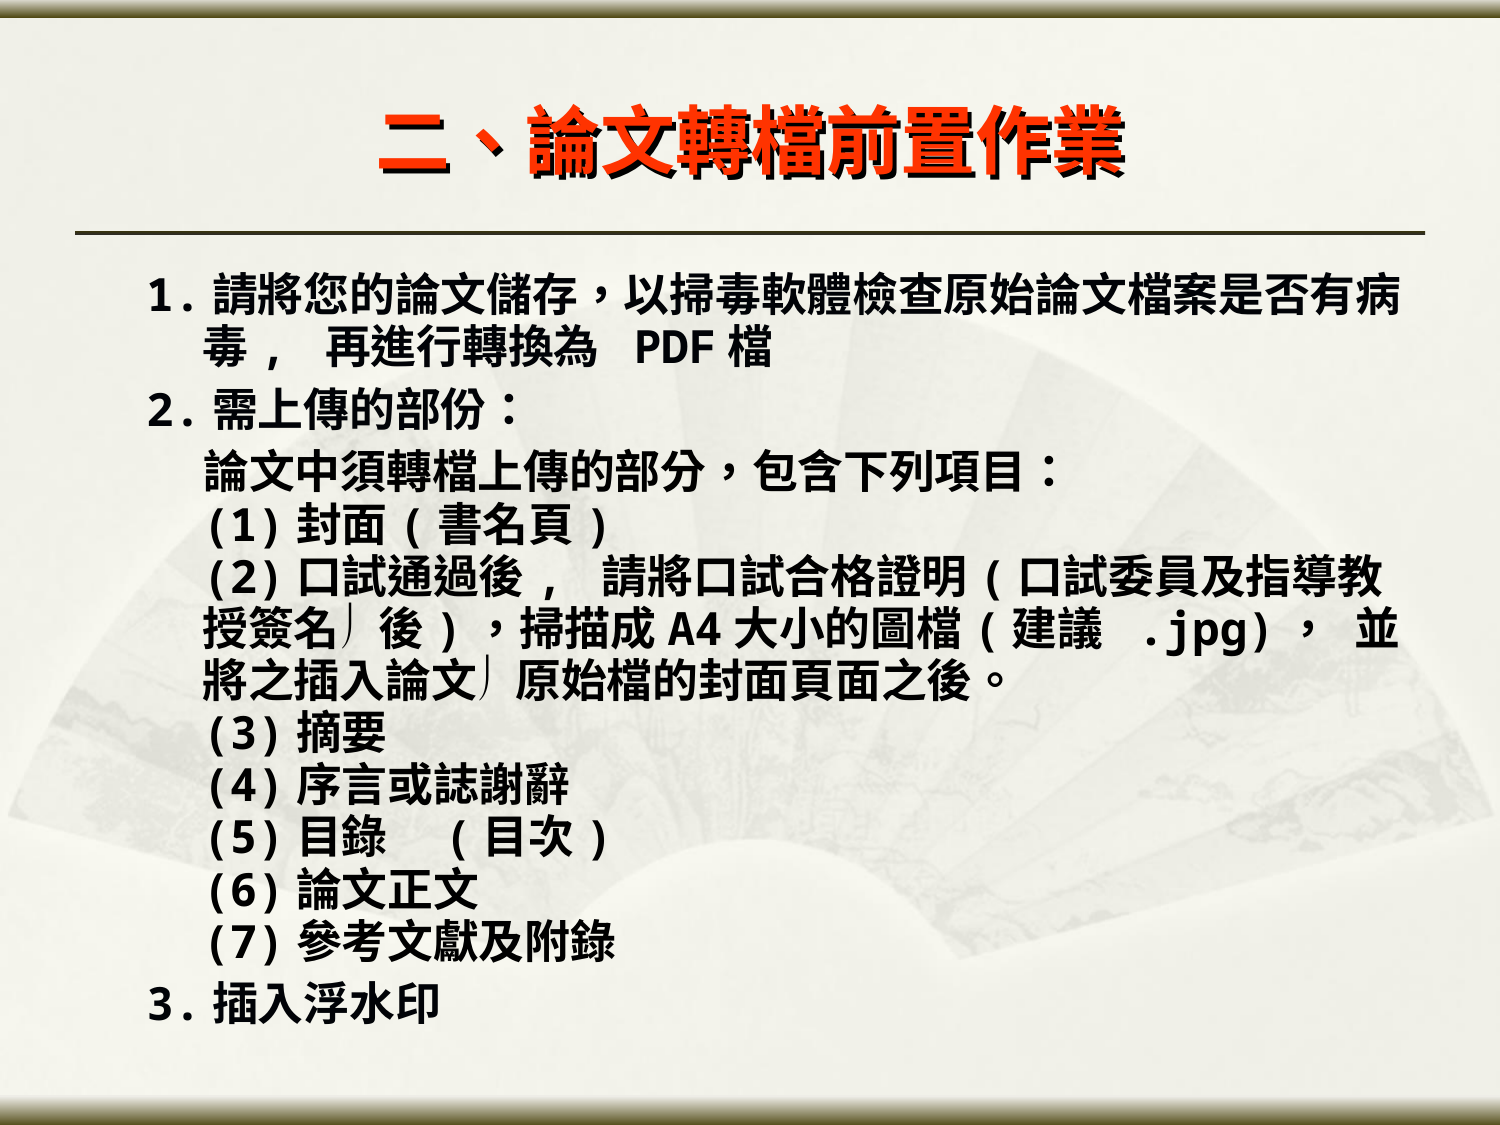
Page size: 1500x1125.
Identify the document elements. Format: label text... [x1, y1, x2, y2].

title 二、論文轉檔前置作業 [75, 45, 1426, 233]
list 1.請將您的論文儲存，以掃毒軟體檢查原始論文檔案是否有病毒, 再進行轉換為 PDF檔 2.需上傳的部份： 論文中須轉檔上傳的部分，包含下列項目： (1)封面(書名頁) (2)口試通過後, 請將口試合格證明(口試委員及指導教授簽名 後)，掃描成A4大小的圖檔(建議 .jpg)， 並將之插入論文 原始檔的封面頁面之後。 (3)摘要 (4)序言或誌謝辭 (5)目錄 (目次) (6)論文正文 (7)參考文獻及附錄 3.插入浮水印 [75, 262, 1426, 1094]
